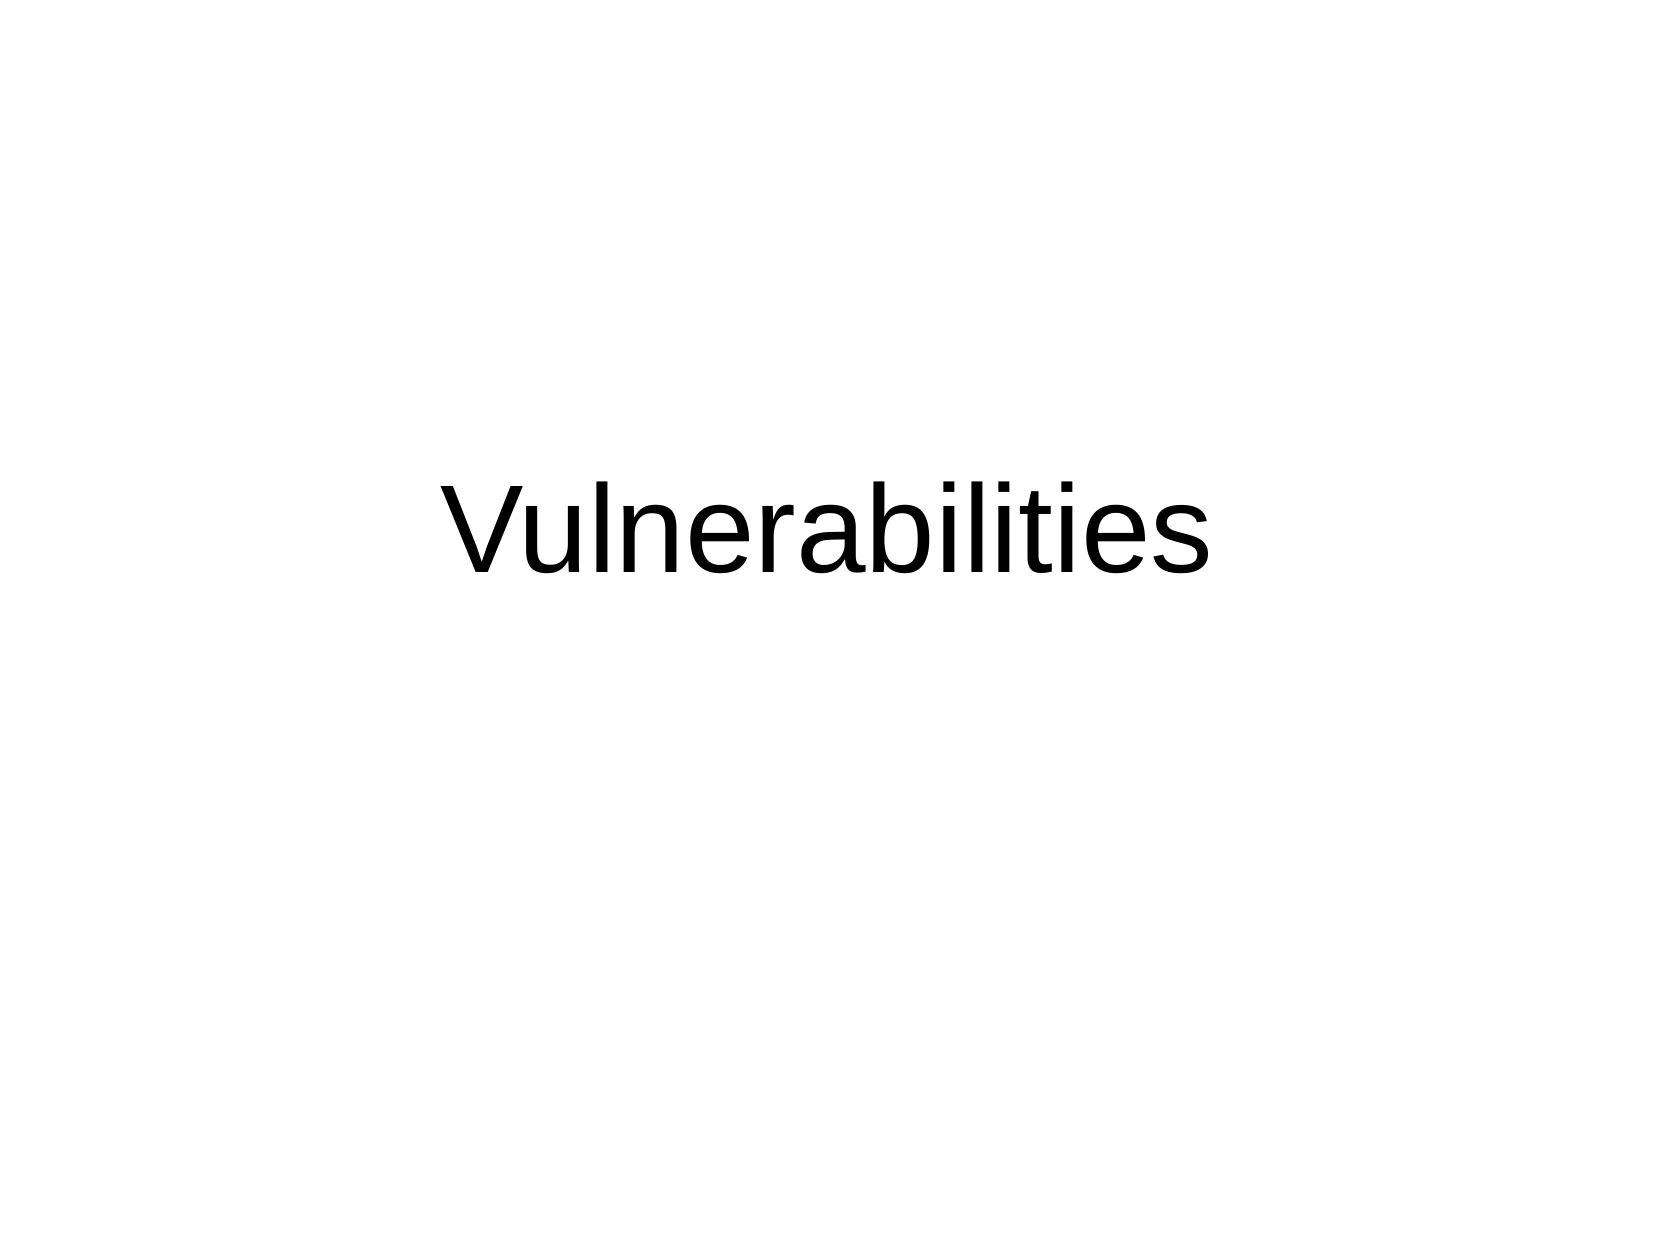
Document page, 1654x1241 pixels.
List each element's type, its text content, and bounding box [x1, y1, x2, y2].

subtitle Vulnerabilities [82, 49, 1571, 1010]
